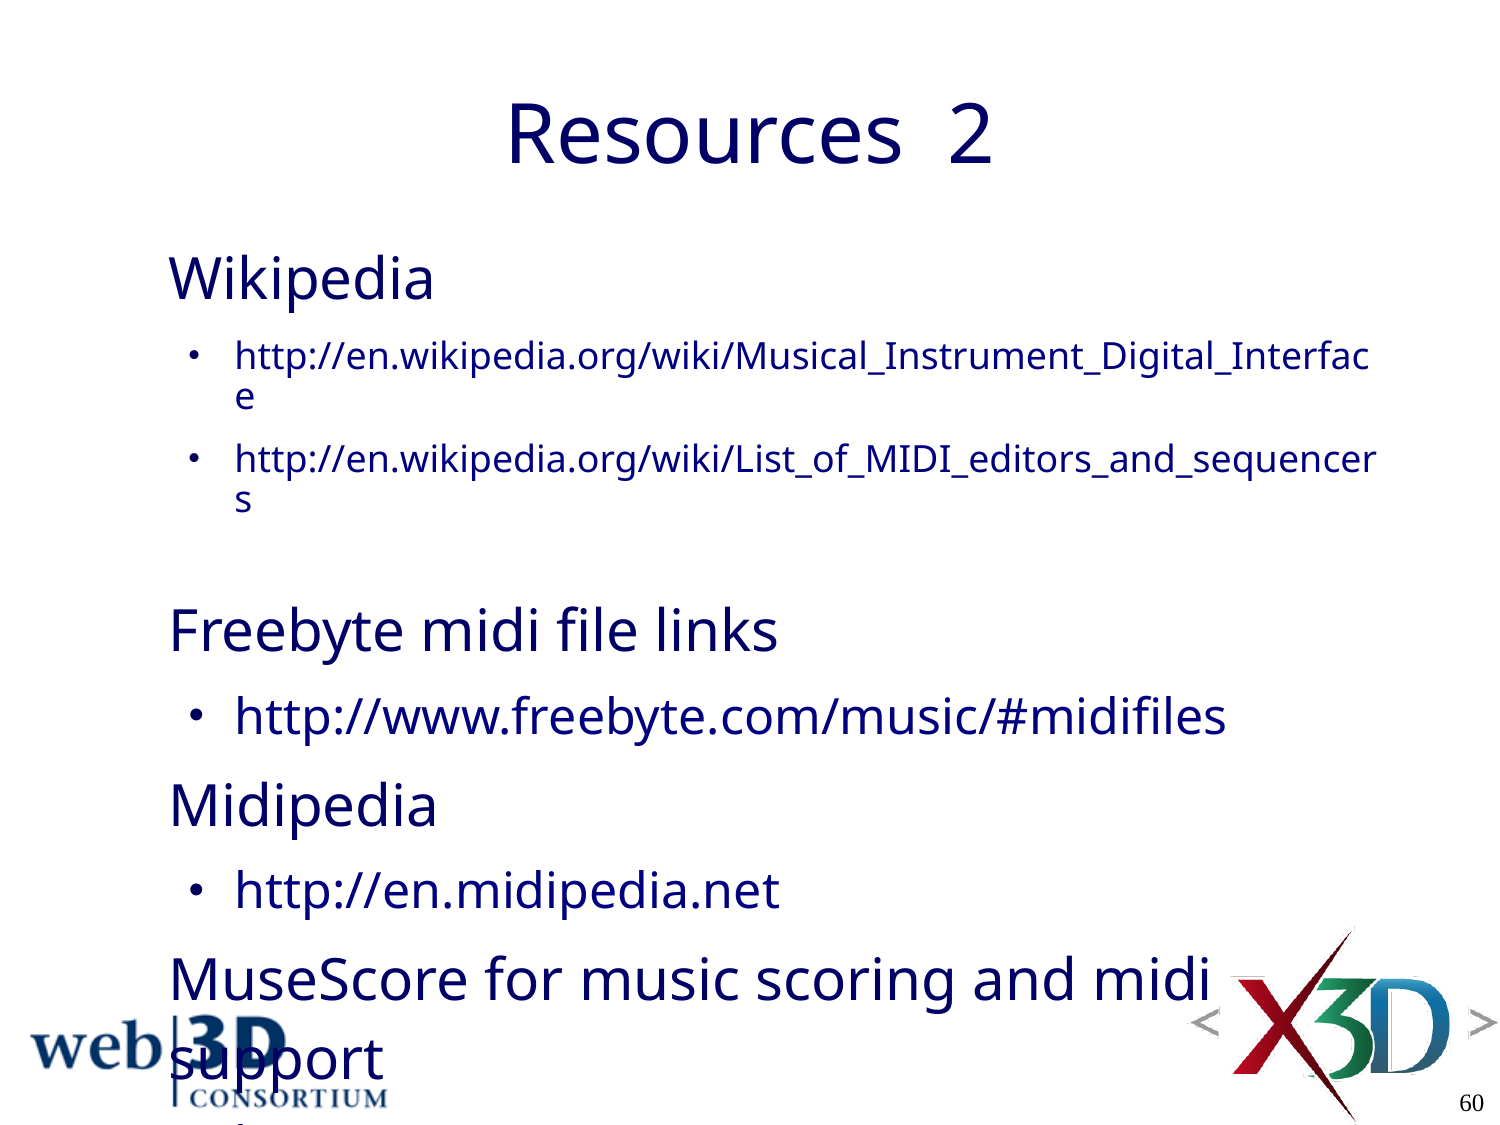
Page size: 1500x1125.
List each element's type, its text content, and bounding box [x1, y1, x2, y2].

title Resources 2 [112, 37, 1388, 225]
list Wikipedia http://en.wikipedia.org/wiki/Musical_Instrument_Digital_Interface http://en.wikipedia.org/wiki/List_of_MIDI_editors_and_sequencers Freebyte midi file links http://www.freebyte.com/music/#midifiles Midipedia http://en.midipedia.net MuseScore for music scoring and midi support http://musescore.org [112, 237, 1388, 1000]
picture [12, 998, 413, 1118]
picture [1187, 926, 1500, 1125]
